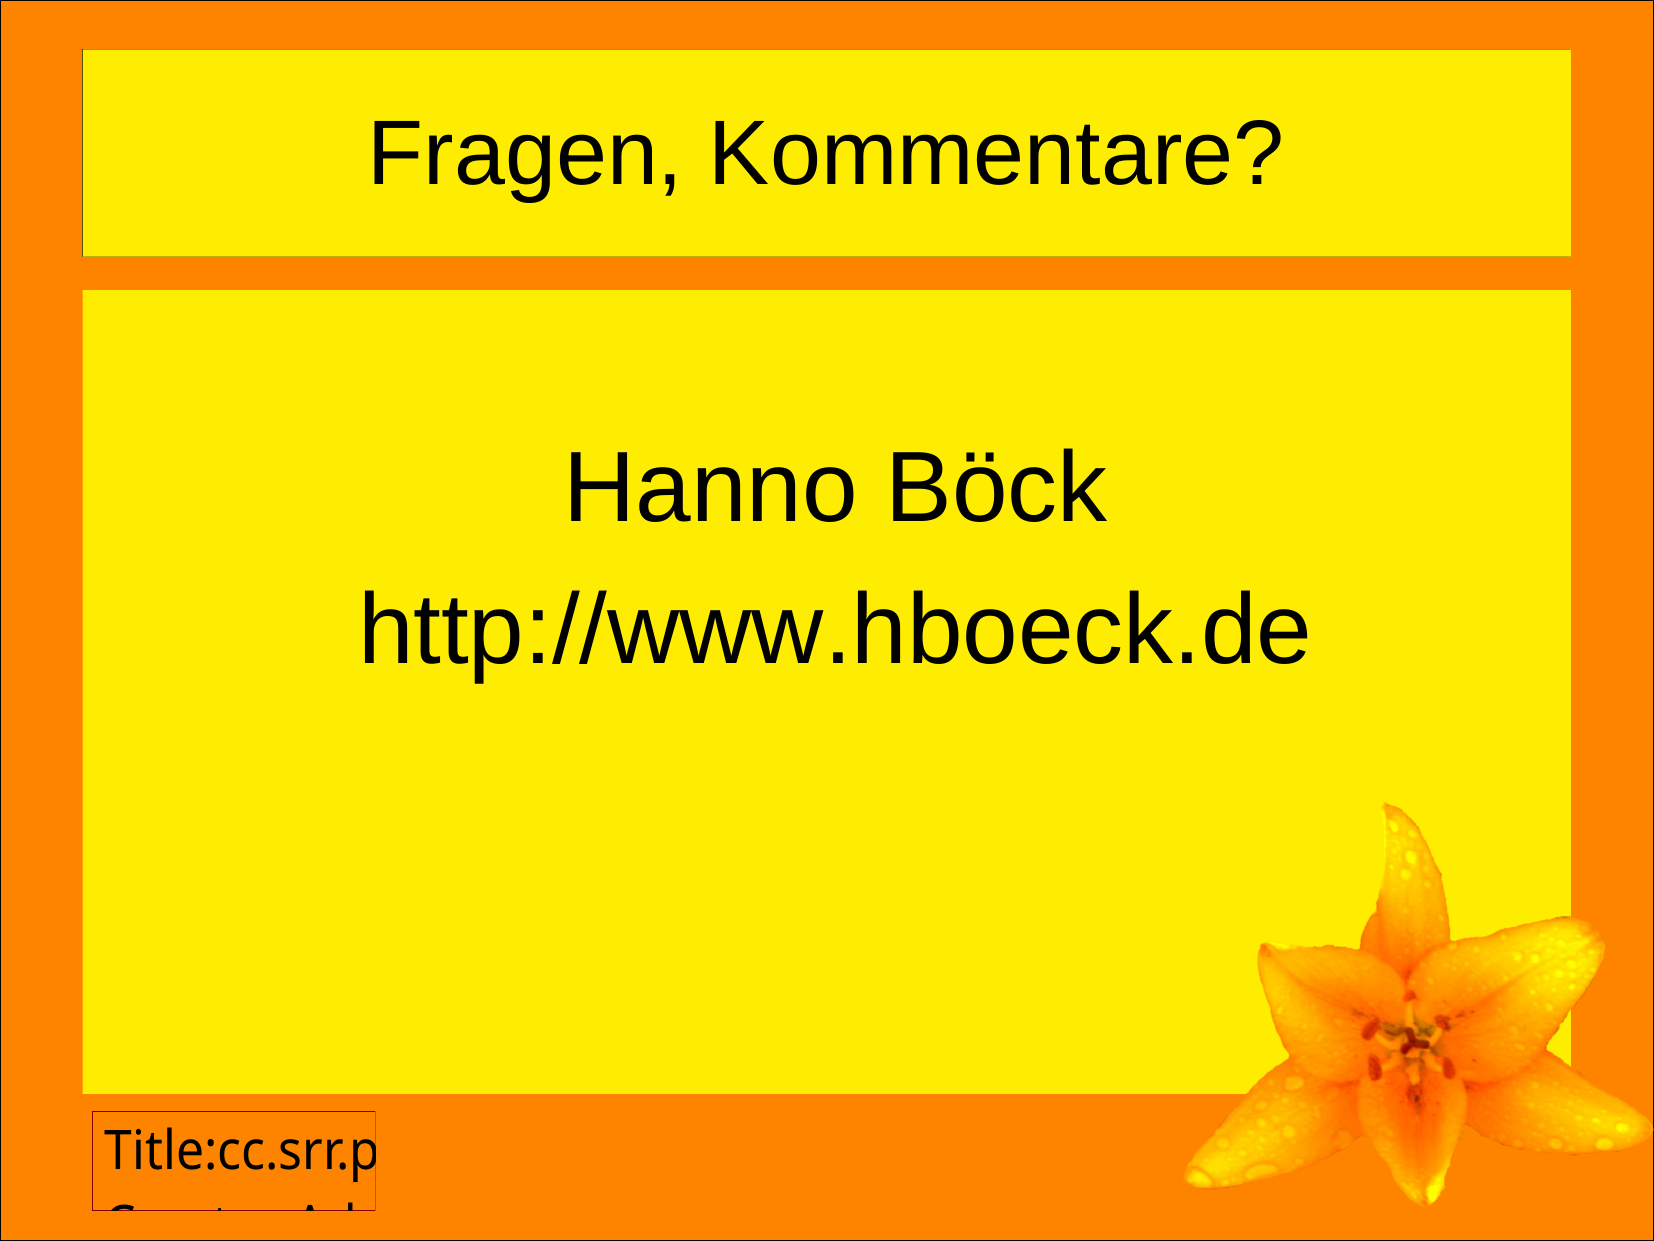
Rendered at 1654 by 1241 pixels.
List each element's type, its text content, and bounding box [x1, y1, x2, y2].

picture [88, 1108, 376, 1211]
title Fragen, Kommentare? [82, 49, 1571, 257]
text_box [0, 0, 1654, 1241]
picture [1181, 767, 1654, 1241]
list Hanno Böck http://www.hboeck.de [82, 290, 1571, 1094]
